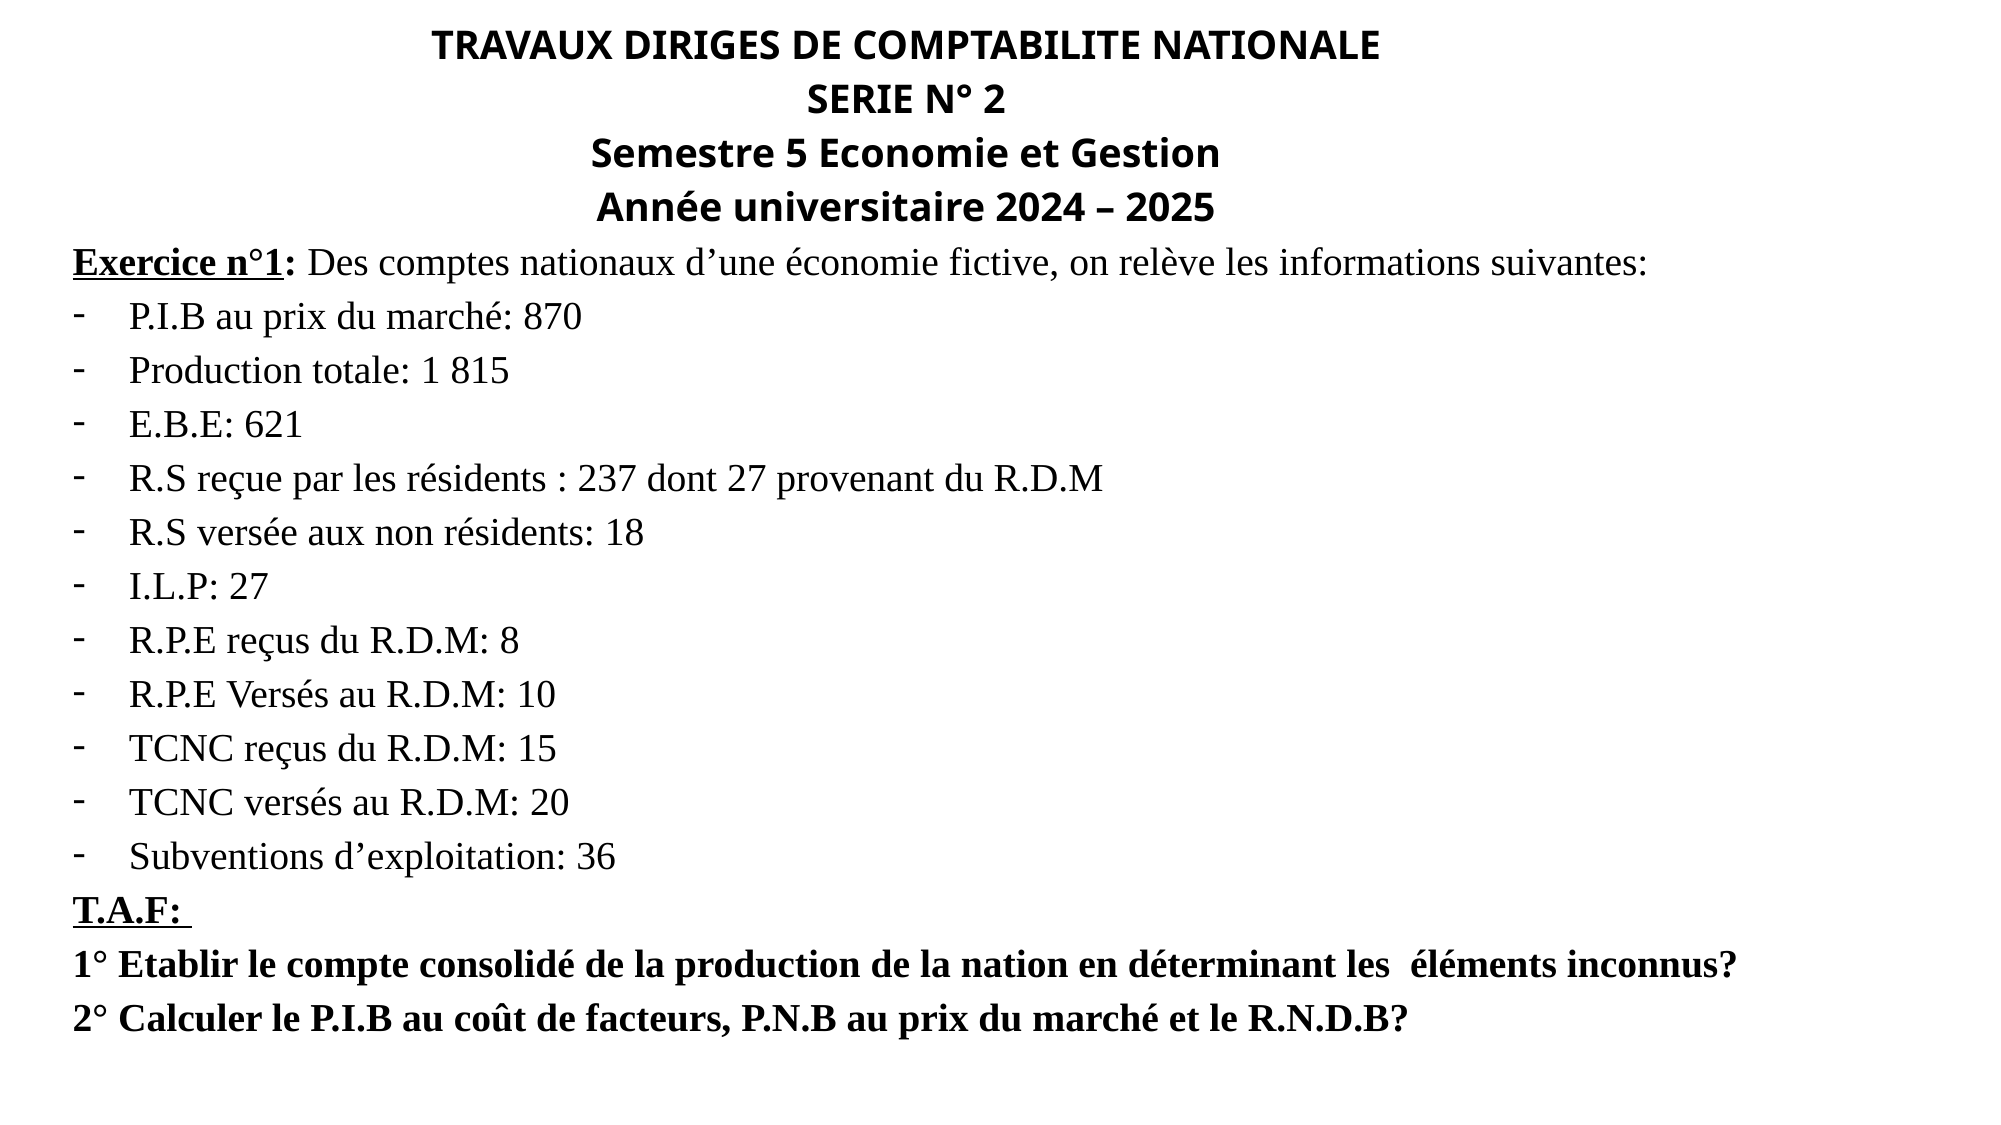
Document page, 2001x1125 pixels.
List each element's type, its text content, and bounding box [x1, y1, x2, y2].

subtitle TRAVAUX DIRIGES DE COMPTABILITE NATIONALE SERIE N° 2 Semestre 5 Economie et Gestion Année universitaire 2024 – 2025 Exercice n°1: Des comptes nationaux d’une économie fictive, on relève les informations suivantes: P.I.B au prix du marché: 870 Production totale: 1 815 E.B.E: 621 R.S reçue par les résidents : 237 dont 27 provenant du R.D.M R.S versée aux non résidents: 18 I.L.P: 27 R.P.E reçus du R.D.M: 8 R.P.E Versés au R.D.M: 10 TCNC reçus du R.D.M: 15 TCNC versés au R.D.M: 20 Subventions d’exploitation: 36 T.A.F: 1° Etablir le compte consolidé de la production de la nation en déterminant les éléments inconnus? 2° Calculer le P.I.B au coût de facteurs, P.N.B au prix du marché et le R.N.D.B? [57, 25, 1963, 1104]
